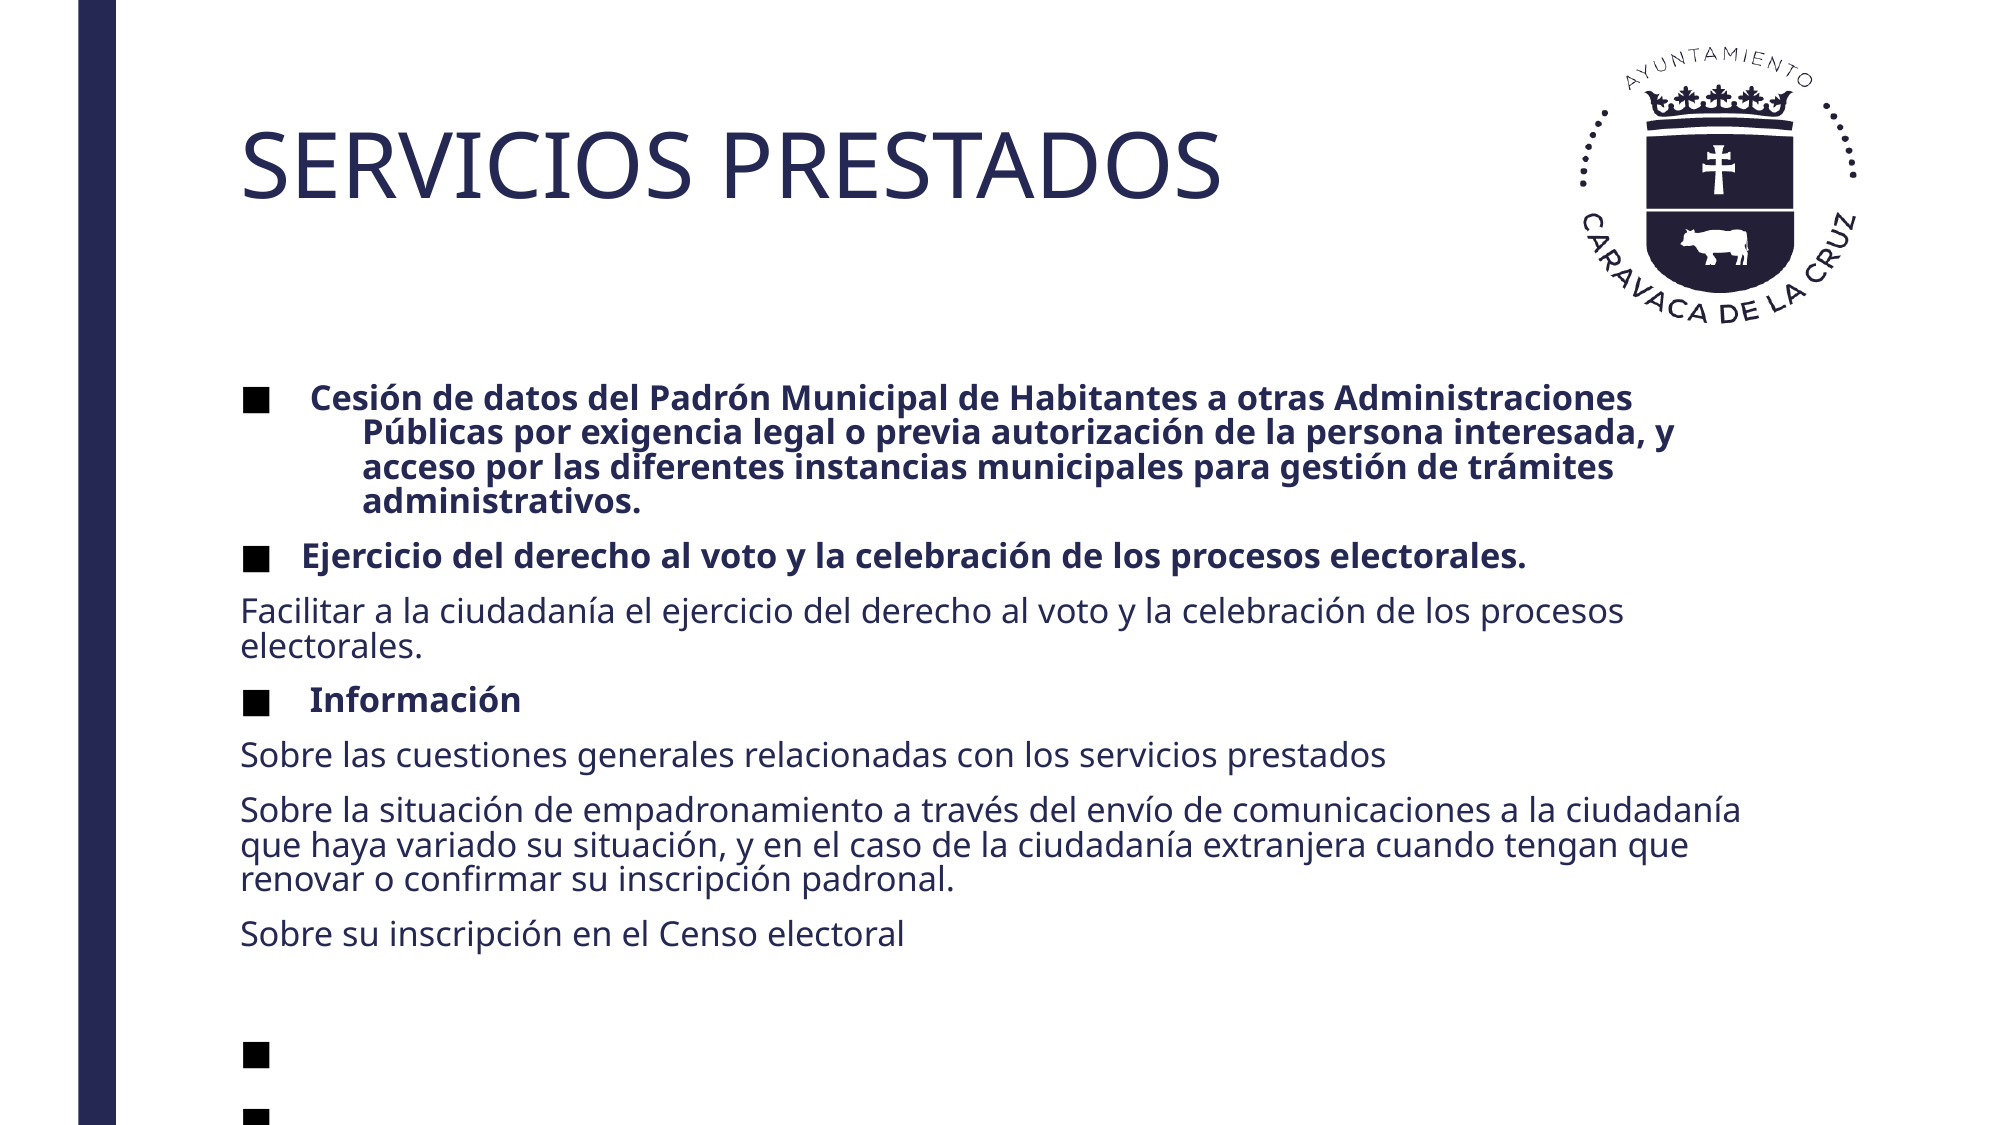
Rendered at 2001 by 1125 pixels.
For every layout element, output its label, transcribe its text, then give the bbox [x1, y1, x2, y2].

picture [1573, 44, 1864, 331]
list Cesión de datos del Padrón Municipal de Habitantes a otras Administraciones Públicas por exigencia legal o previa autorización de la persona interesada, y acceso por las diferentes instancias municipales para gestión de trámites administrativos. Ejercicio del derecho al voto y la celebración de los procesos electorales. Facilitar a la ciudadanía el ejercicio del derecho al voto y la celebración de los procesos electorales. Información Sobre las cuestiones generales relacionadas con los servicios prestados Sobre la situación de empadronamiento a través del envío de comunicaciones a la ciudadanía que haya variado su situación, y en el caso de la ciudadanía extranjera cuando tengan que renovar o confirmar su inscripción padronal. Sobre su inscripción en el Censo electoral [225, 375, 1801, 963]
title SERVICIOS PRESTADOS [225, 112, 1801, 357]
